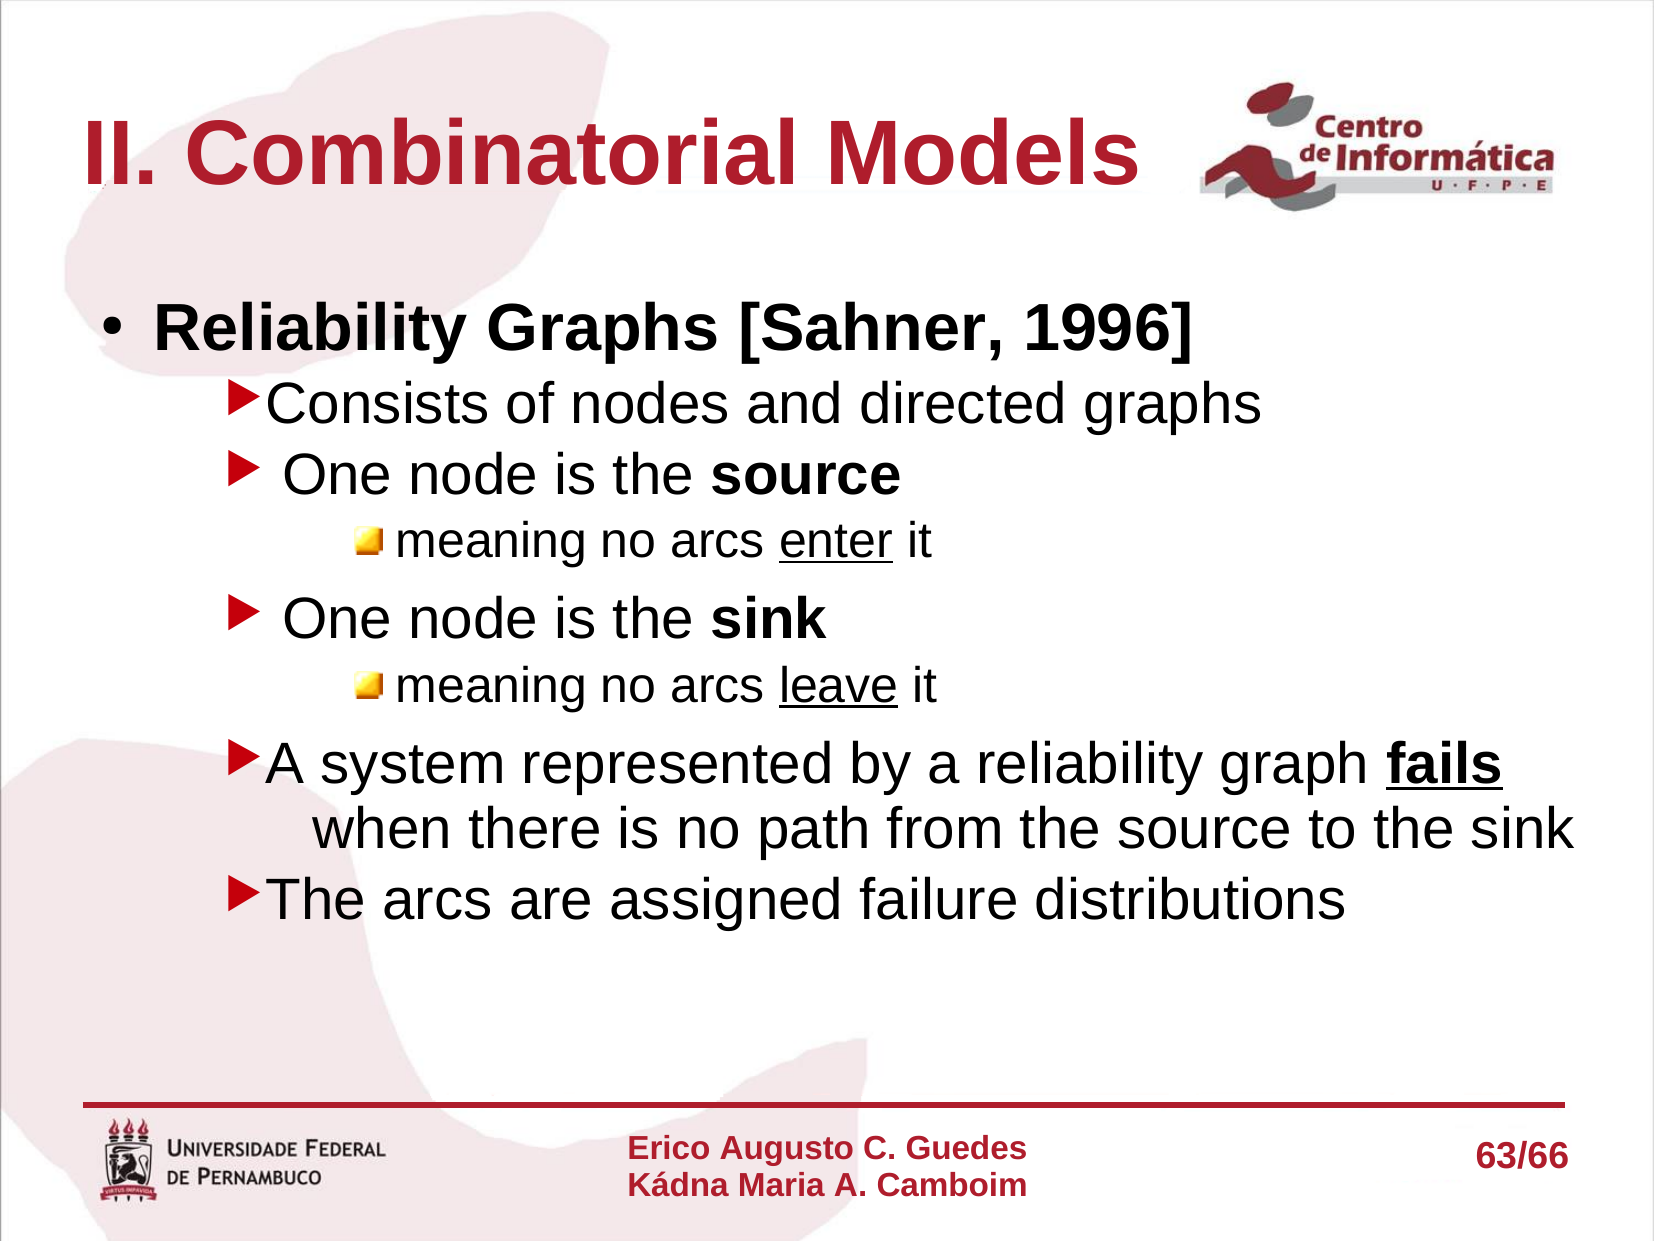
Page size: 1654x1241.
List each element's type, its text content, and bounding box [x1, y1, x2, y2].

title II. Combinatorial Models [82, 56, 1571, 250]
picture [0, 0, 1654, 1241]
list Reliability Graphs [Sahner, 1996] Consists of nodes and directed graphs One node is the source meaning no arcs enter it One node is the sink meaning no arcs leave it A system represented by a reliability graph fails when there is no path from the source to the sink The arcs are assigned failure distributions [82, 290, 1595, 1094]
